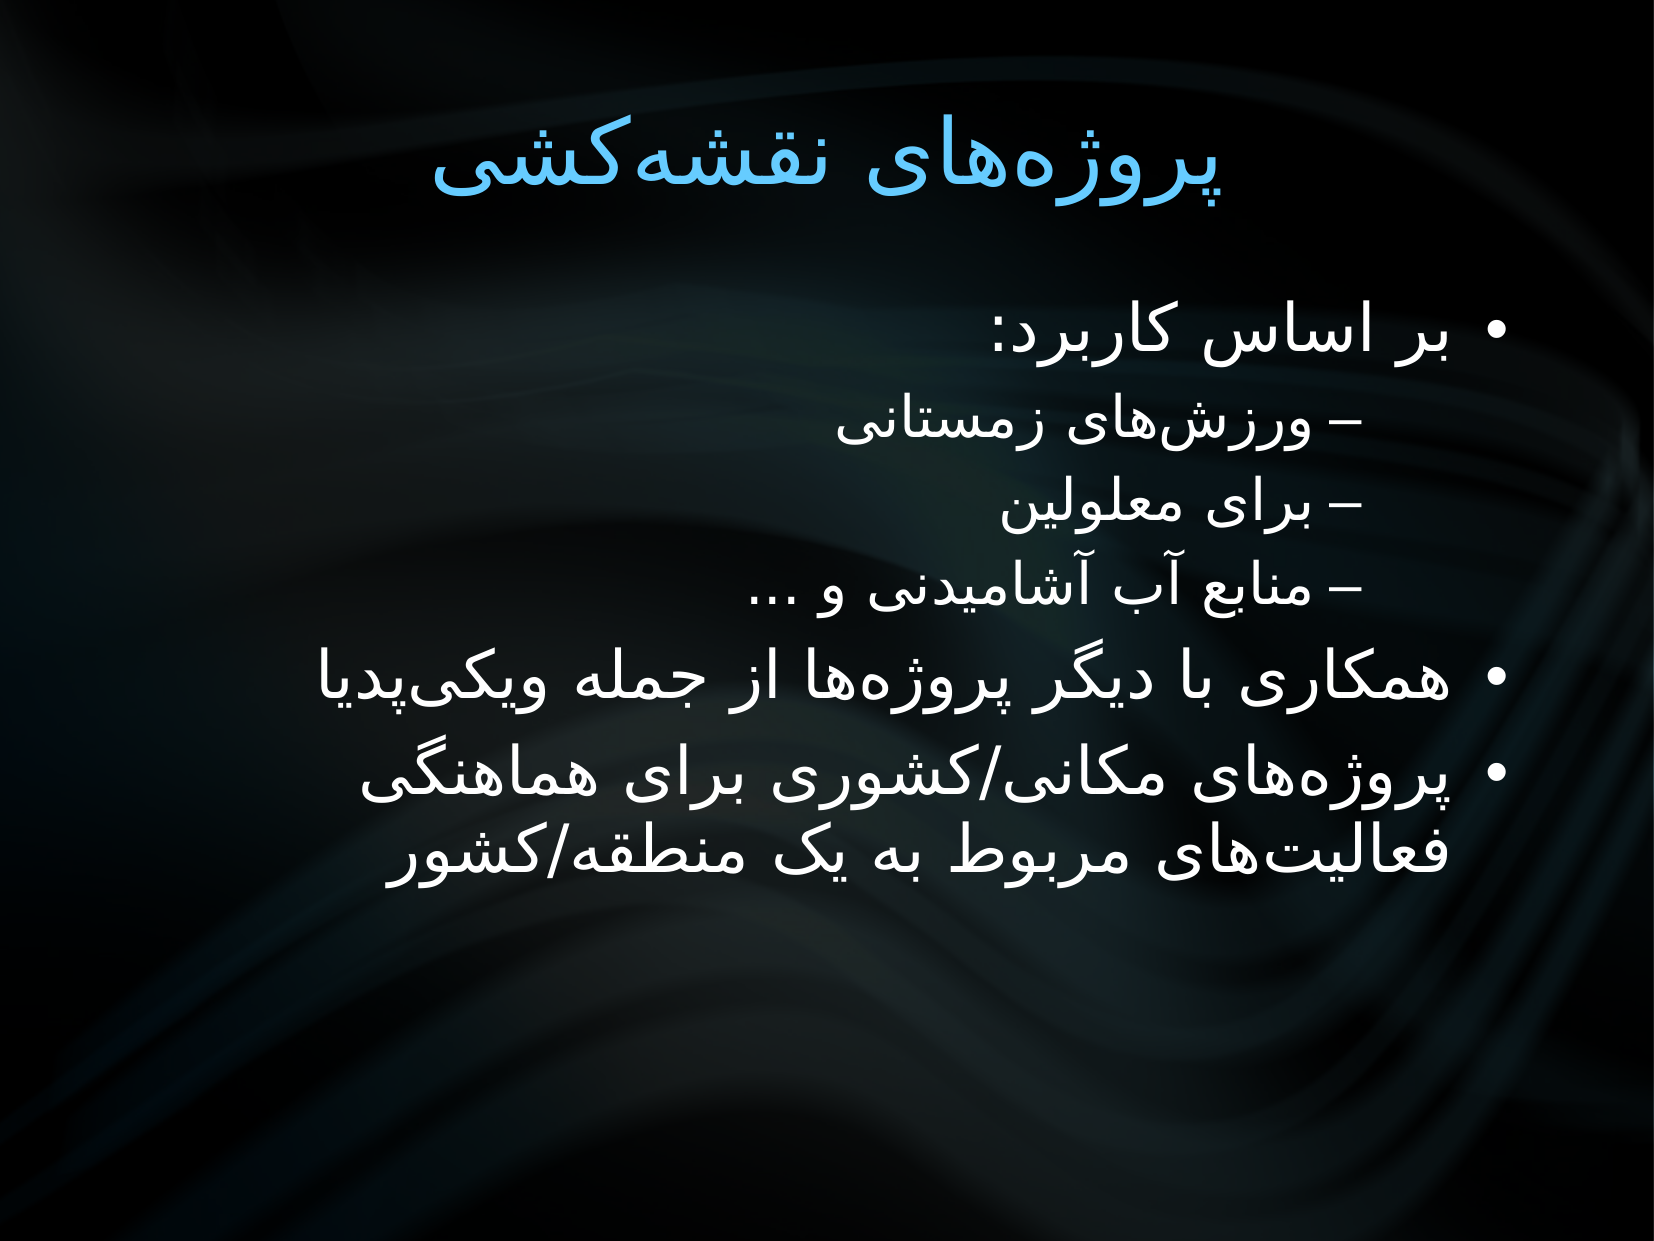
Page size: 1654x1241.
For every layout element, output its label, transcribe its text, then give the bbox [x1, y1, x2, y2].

list بر اساس کاربرد: ورزش‌های زمستانی برای معلولین منابع آب آشامیدنی و ... همکاری با دیگر پروژه‌ها از جمله ویکی‌پدیا پروژه‌های مکانی/کشوری برای هماهنگی فعالیت‌های مربوط به یک منطقه/کشور [82, 289, 1571, 1009]
title پروژه‌های نقشه‌کشی [82, 49, 1571, 257]
